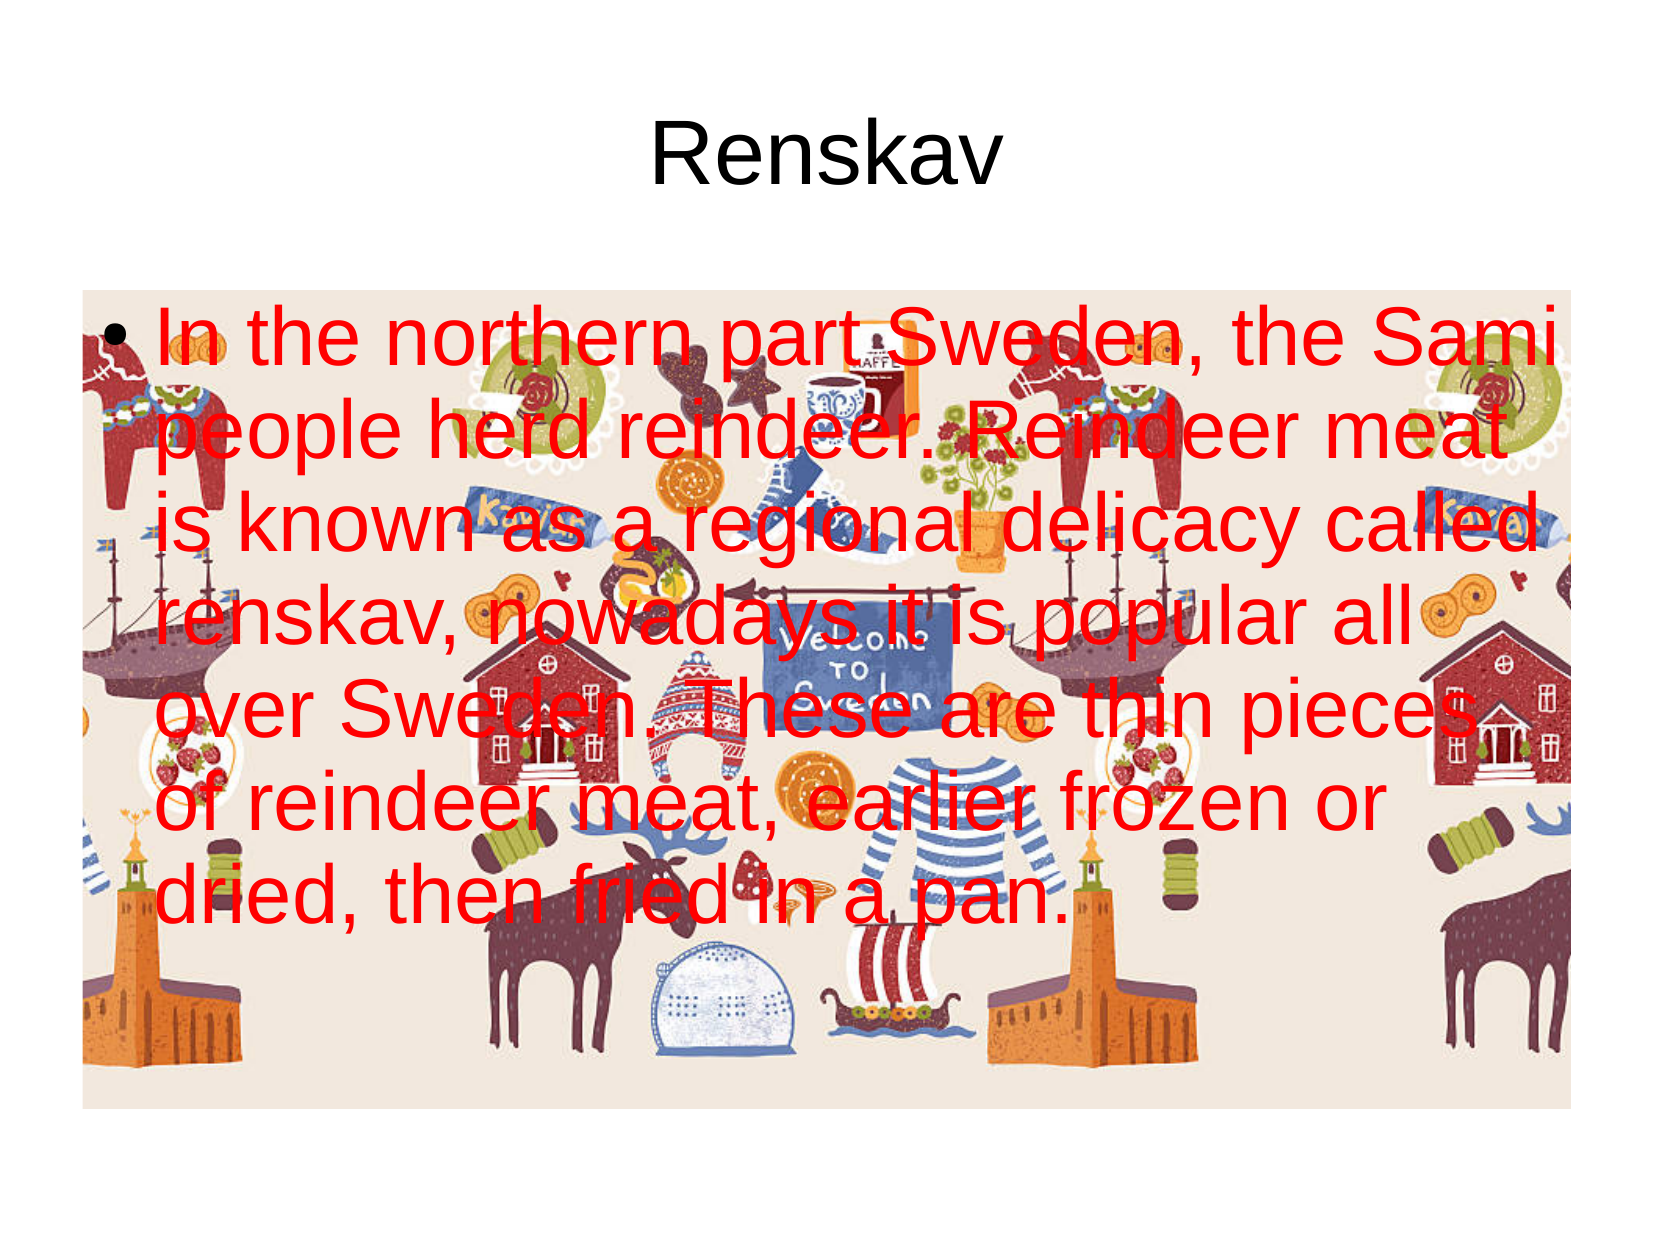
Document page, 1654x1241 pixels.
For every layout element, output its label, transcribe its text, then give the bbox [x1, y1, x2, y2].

title Renskav [82, 49, 1571, 257]
list In the northern part Sweden, the Sami people herd reindeer. Reindeer meat is known as a regional delicacy called renskav, nowadays it is popular all over Sweden. These are thin pieces of reindeer meat, earlier frozen or dried, then fried in a pan. [82, 290, 1571, 1109]
